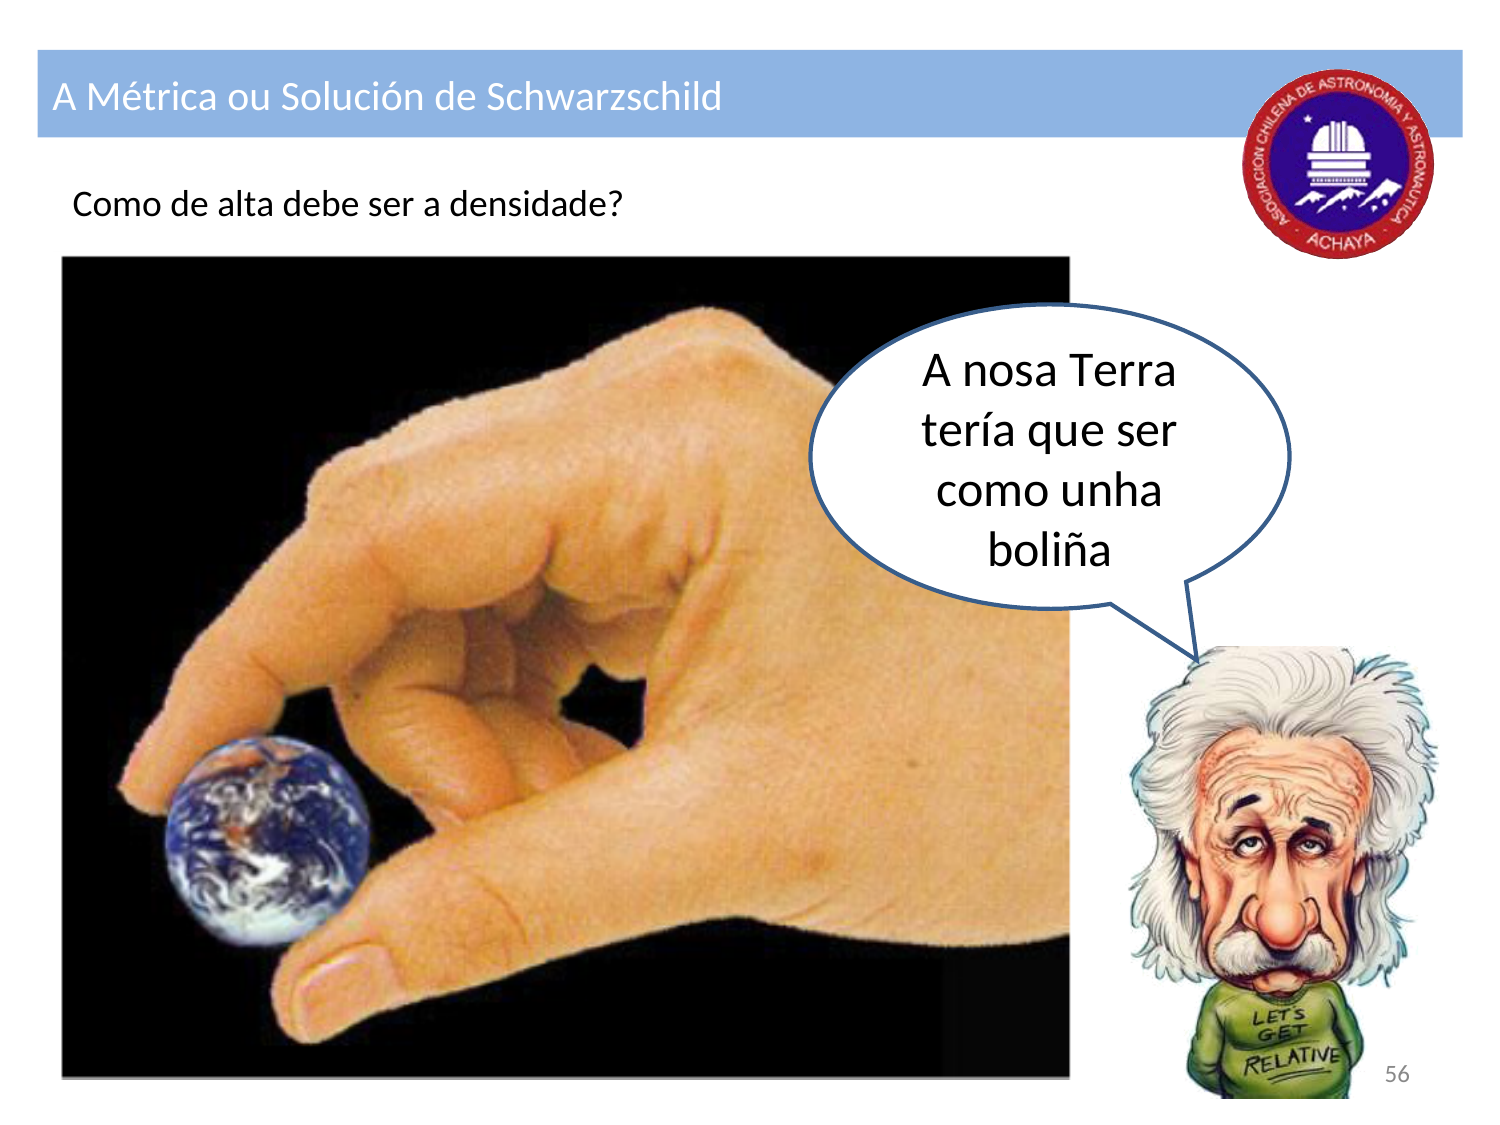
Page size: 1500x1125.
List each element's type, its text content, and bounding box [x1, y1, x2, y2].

text_box <número> [1074, 1042, 1426, 1103]
text_box A Métrica ou Solución de Schwarzschild [37, 49, 1463, 138]
picture [53, 250, 1080, 1080]
picture [1240, 67, 1436, 260]
text_box Como de alta debe ser a densidade? [57, 171, 641, 233]
text_box A nosa Terra tería que ser como unha boliña [810, 304, 1290, 661]
picture [1120, 646, 1461, 1099]
